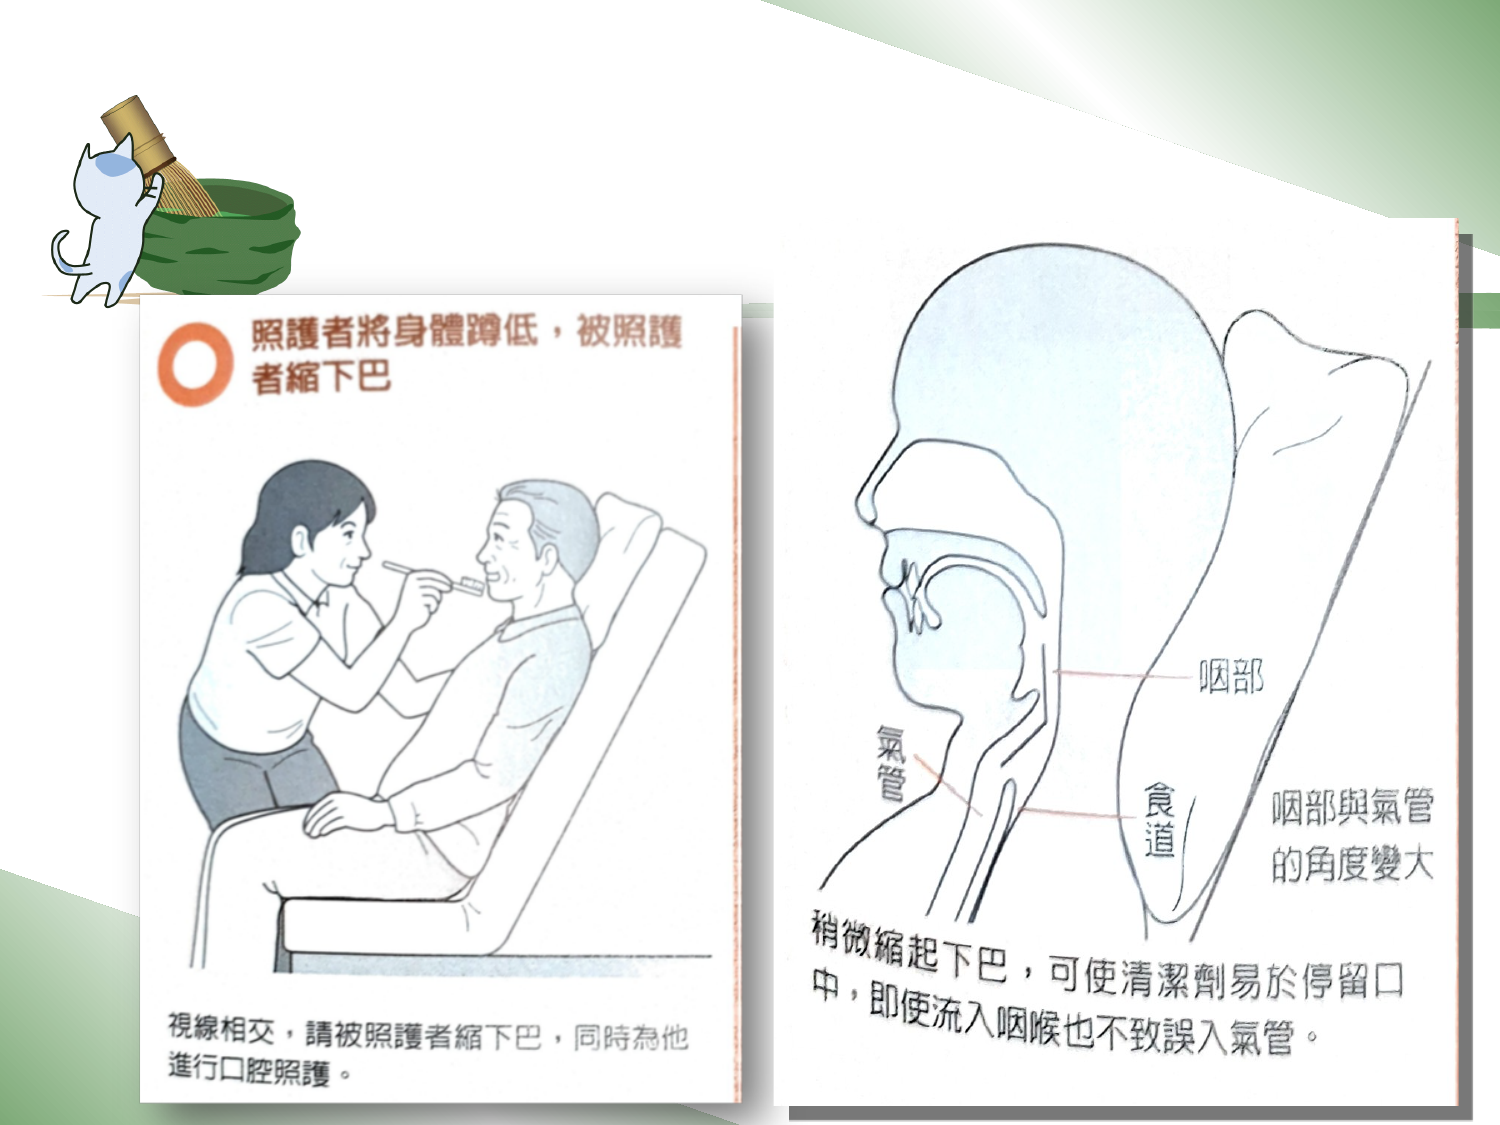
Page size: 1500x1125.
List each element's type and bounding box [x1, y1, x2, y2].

title [301, 99, 1388, 255]
picture [29, 90, 1459, 1125]
